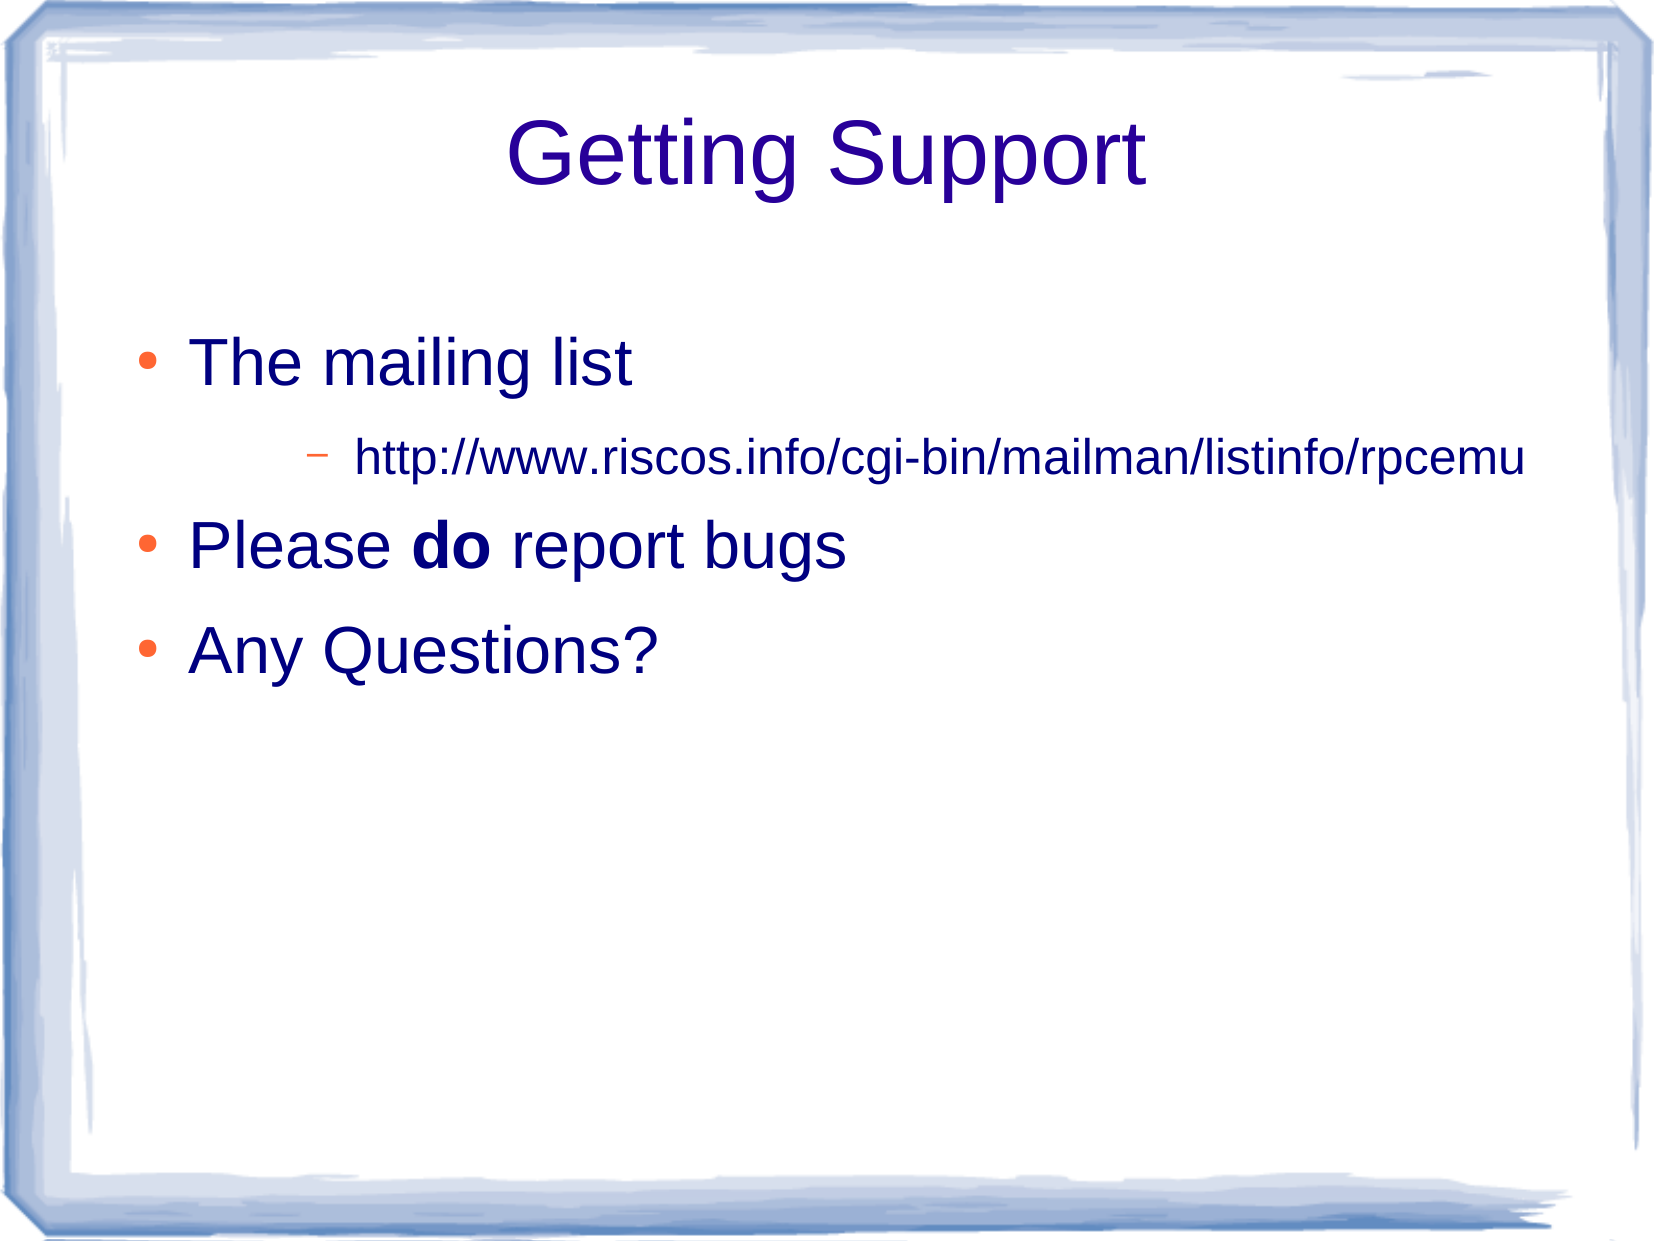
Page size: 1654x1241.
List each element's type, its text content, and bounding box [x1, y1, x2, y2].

title Getting Support [82, 56, 1571, 250]
picture [0, 0, 1654, 1241]
list The mailing list http://www.riscos.info/cgi-bin/mailman/listinfo/rpcemu Please do report bugs Any Questions? [118, 324, 1571, 990]
